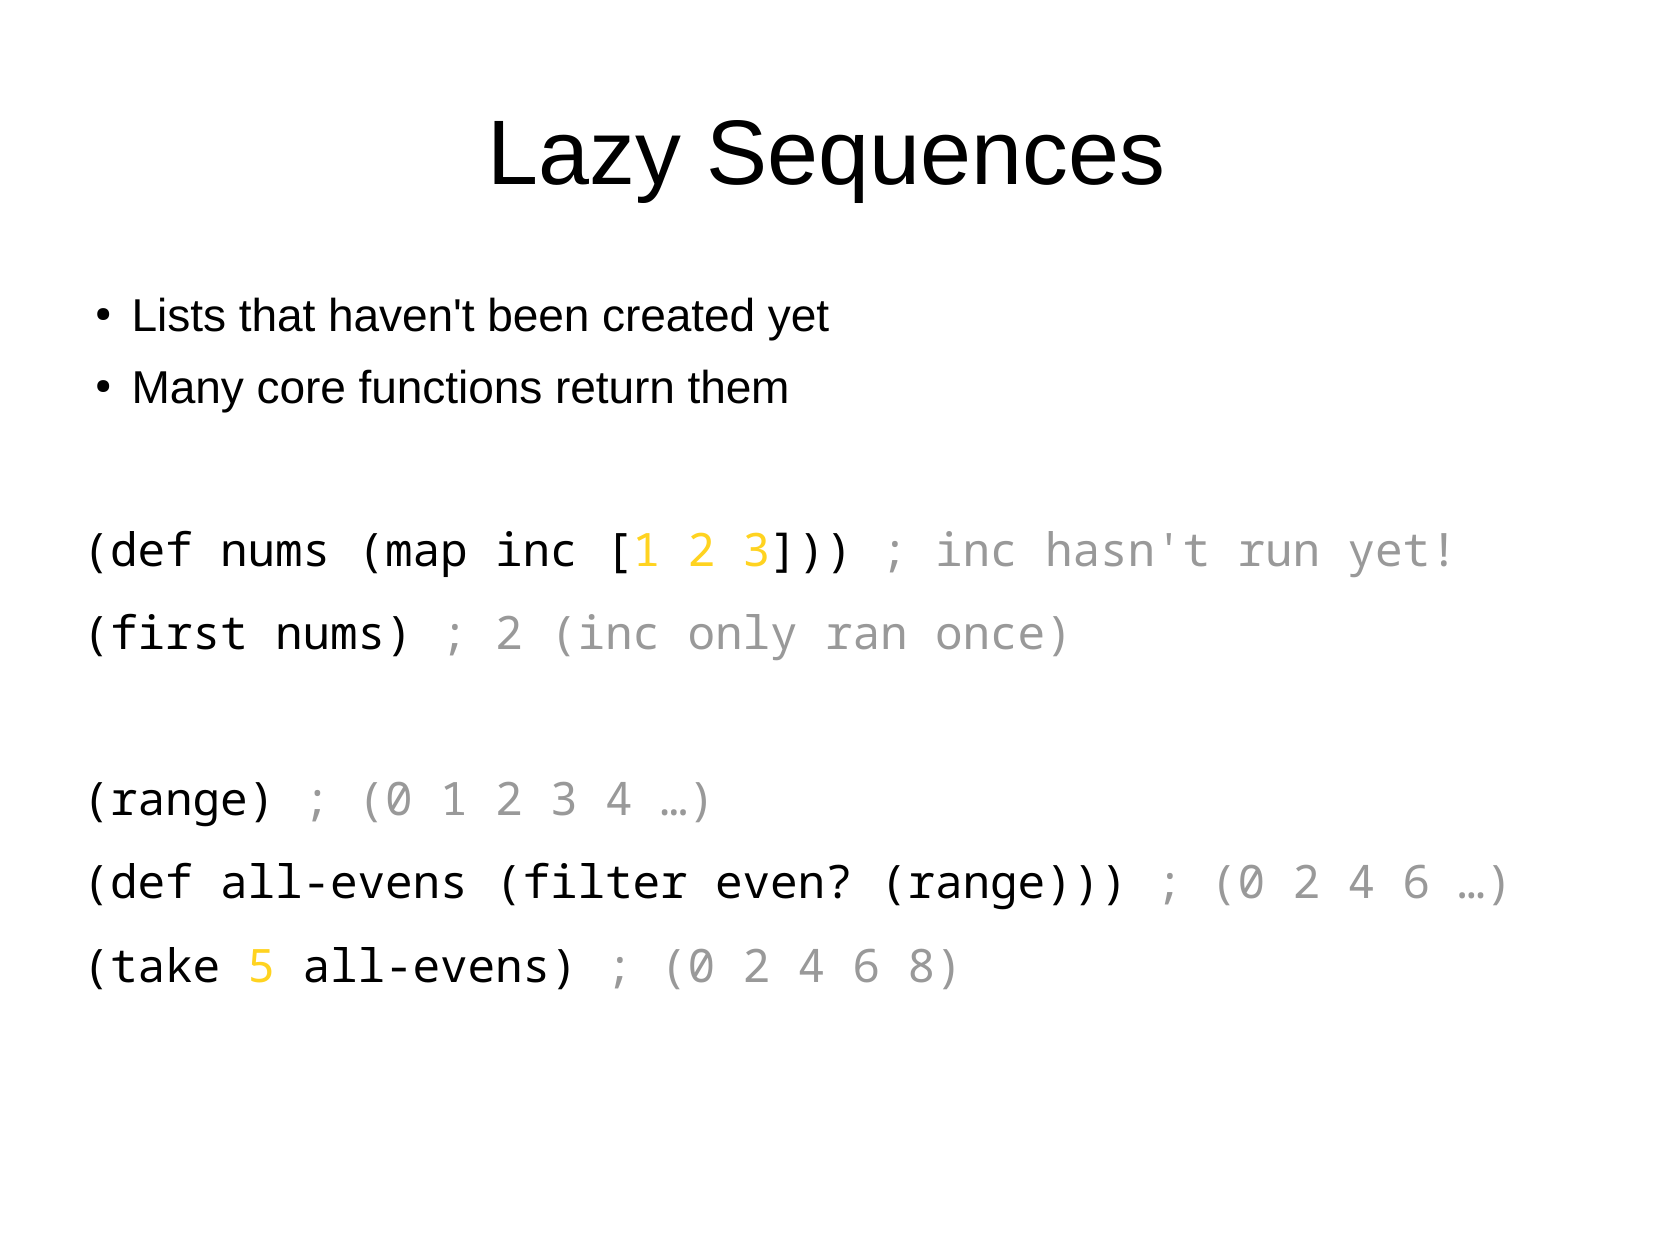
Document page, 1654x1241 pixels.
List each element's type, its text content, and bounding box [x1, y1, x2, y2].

title Lazy Sequences [82, 49, 1571, 257]
list Lists that haven't been created yet Many core functions return them (def nums (map inc [1 2 3])) ; inc hasn't run yet! (first nums) ; 2 (inc only ran once) (range) ; (0 1 2 3 4 …) (def all-evens (filter even? (range))) ; (0 2 4 6 …) (take 5 all-evens) ; (0 2 4 6 8) [82, 290, 1571, 1010]
